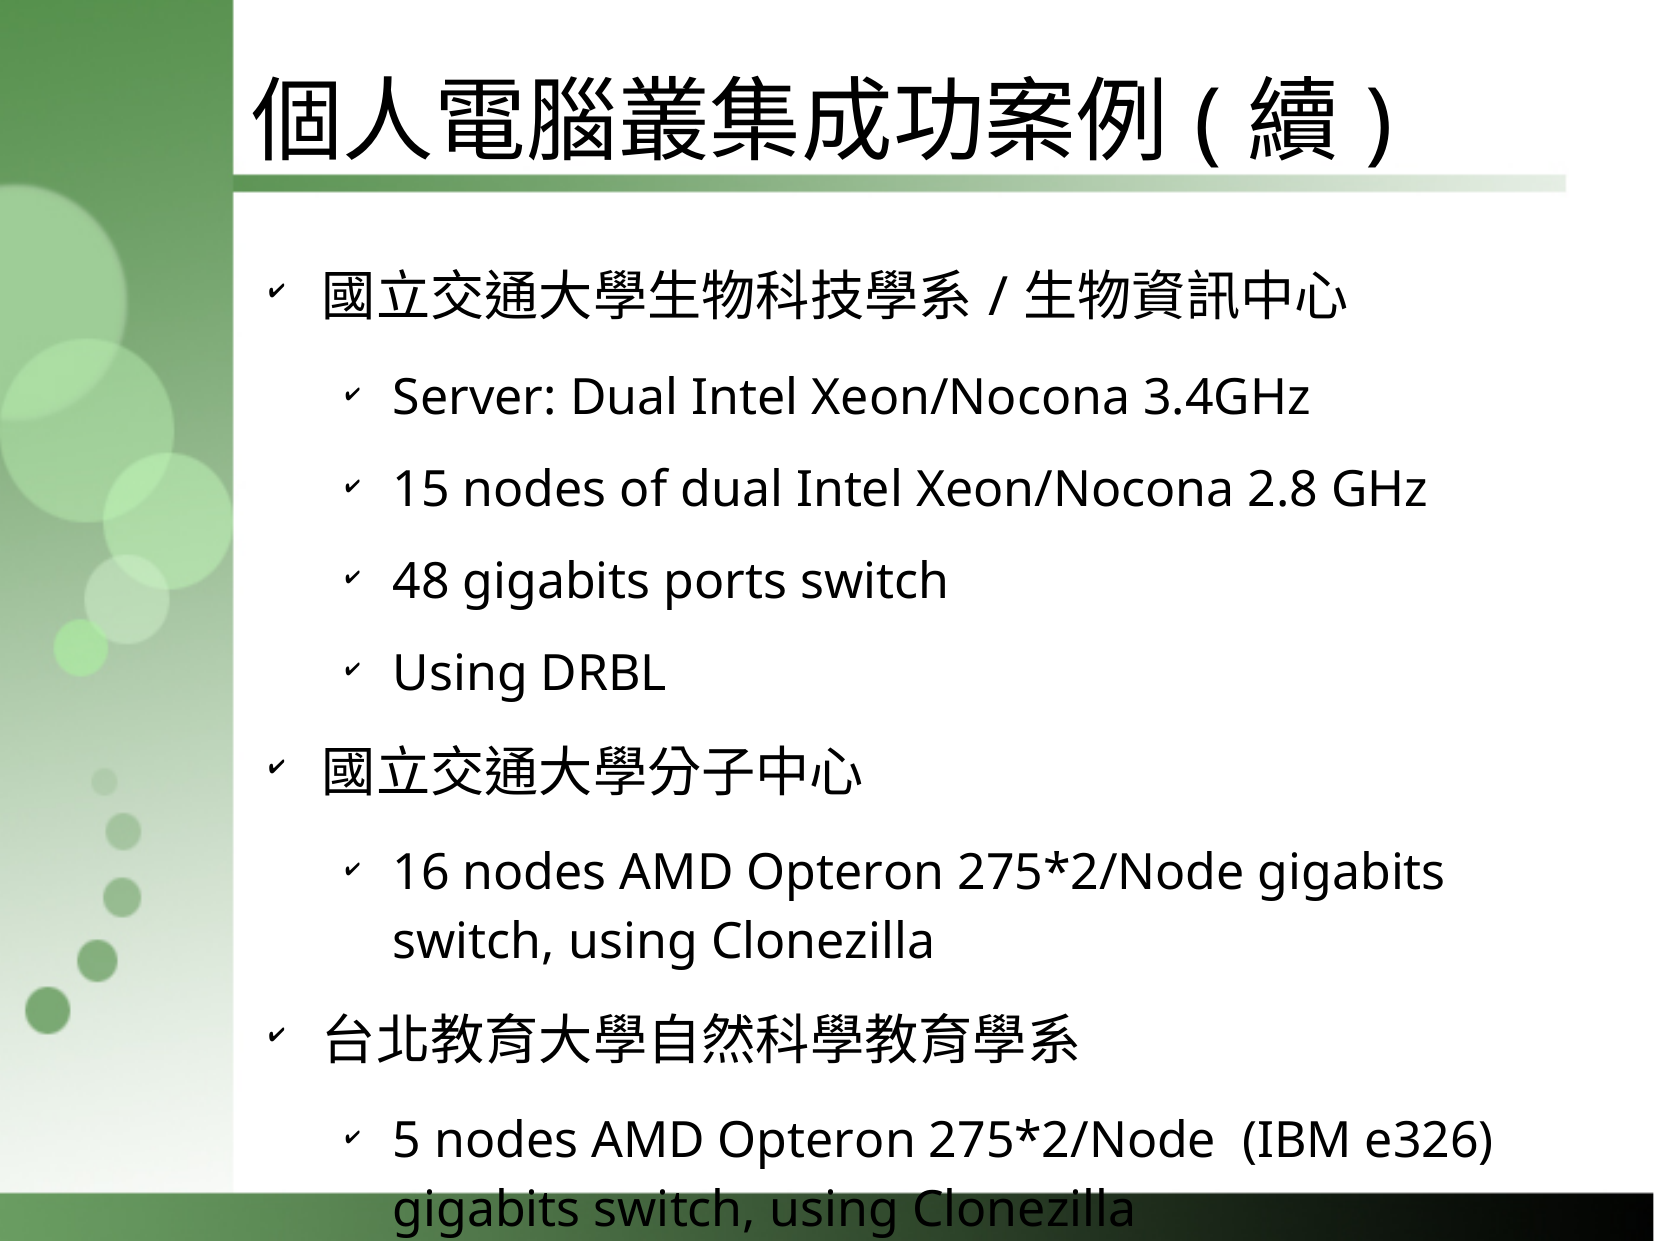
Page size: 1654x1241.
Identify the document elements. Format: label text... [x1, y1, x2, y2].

list 國立交通大學生物科技學系/生物資訊中心 Server: Dual Intel Xeon/Nocona 3.4GHz 15 nodes of dual Intel Xeon/Nocona 2.8 GHz 48 gigabits ports switch Using DRBL 國立交通大學分子中心 16 nodes AMD Opteron 275*2/Node gigabits switch, using Clonezilla 台北教育大學自然科學教育學系 5 nodes AMD Opteron 275*2/Node (IBM e326) gigabits switch, using Clonezilla [236, 244, 1595, 1175]
picture [0, 0, 1654, 1241]
title 個人電腦叢集成功案例(續) [236, 41, 1595, 185]
